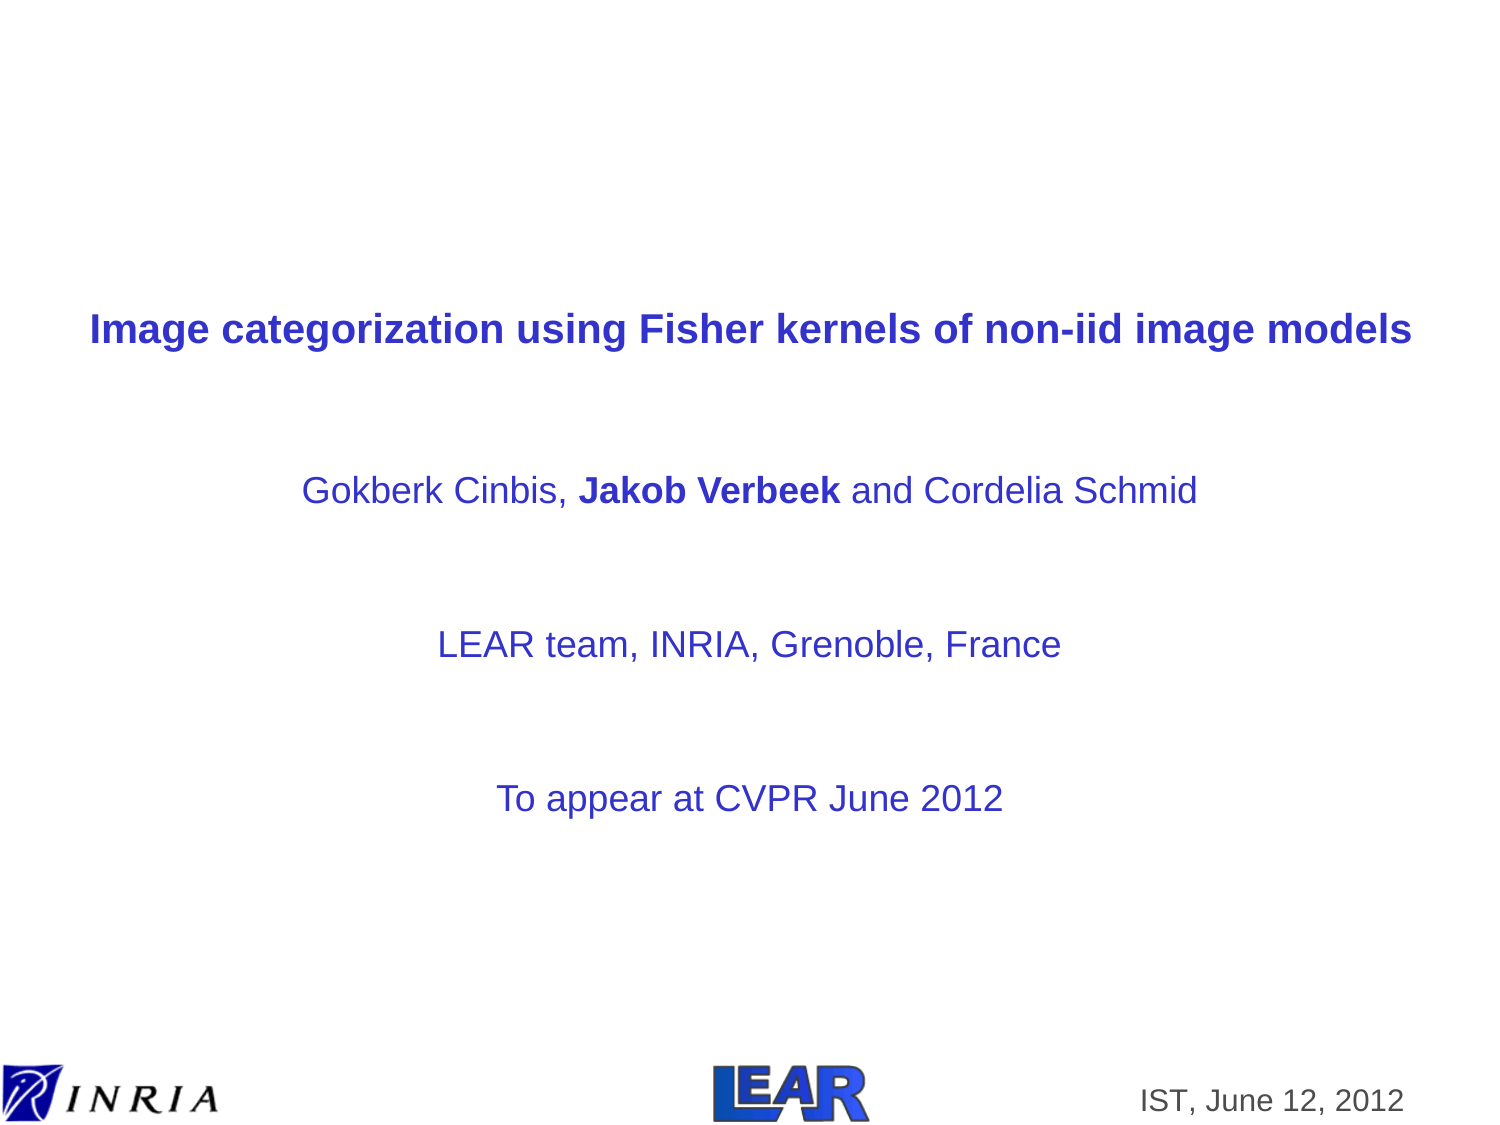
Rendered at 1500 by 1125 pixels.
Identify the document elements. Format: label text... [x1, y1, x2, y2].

picture [0, 1050, 361, 1125]
title Image categorization using Fisher kernels of non-iid image models [47, 247, 1455, 411]
picture [709, 1063, 872, 1124]
subtitle Gokberk Cinbis, Jakob Verbeek and Cordelia Schmid LEAR team, INRIA, Grenoble, France To appear at CVPR June 2012 [75, 468, 1425, 820]
